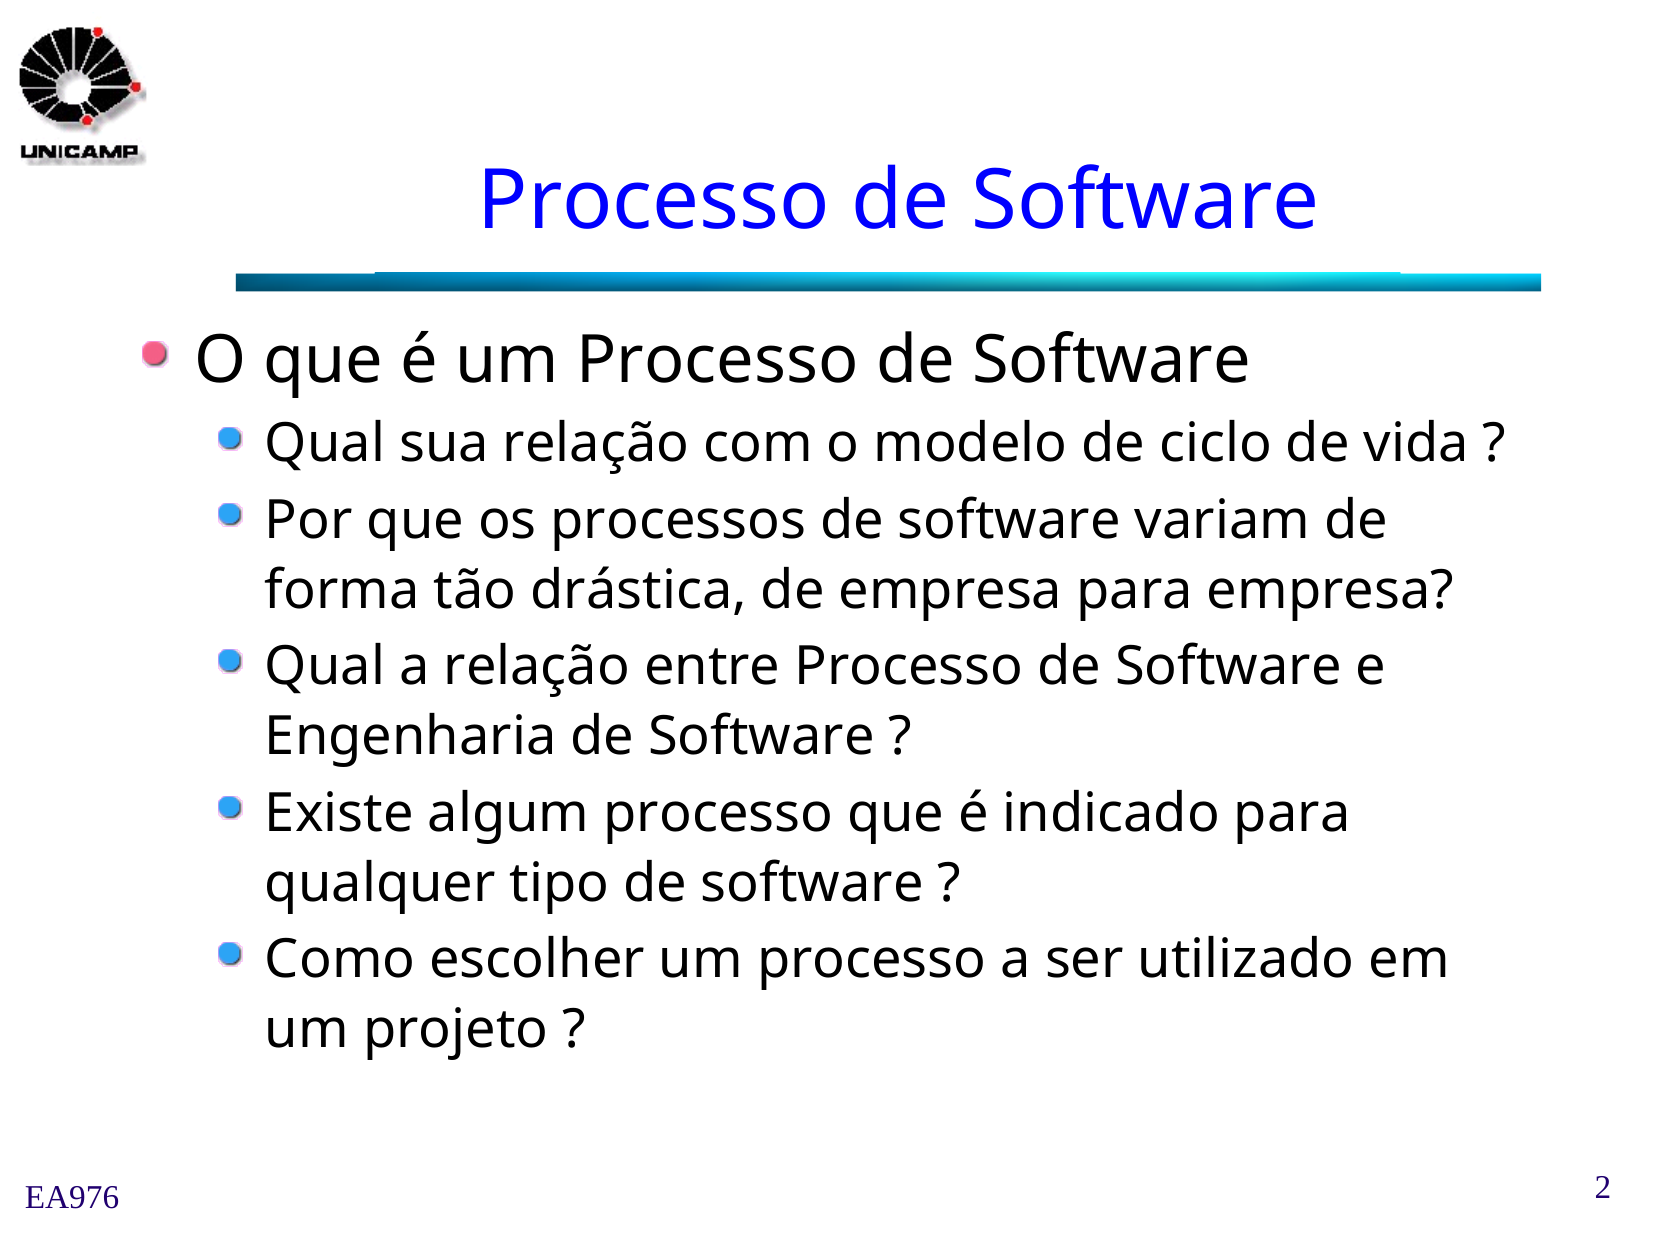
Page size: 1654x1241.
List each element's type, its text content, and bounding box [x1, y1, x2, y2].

picture [125, 272, 1654, 295]
list O que é um Processo de Software Qual sua relação com o modelo de ciclo de vida ? Por que os processos de software variam de forma tão drástica, de empresa para empresa? Qual a relação entre Processo de Software e Engenharia de Software ? Existe algum processo que é indicado para qualquer tipo de software ? Como escolher um processo a ser utilizado em um projeto ? [123, 313, 1536, 1133]
title Processo de Software [264, 42, 1534, 250]
